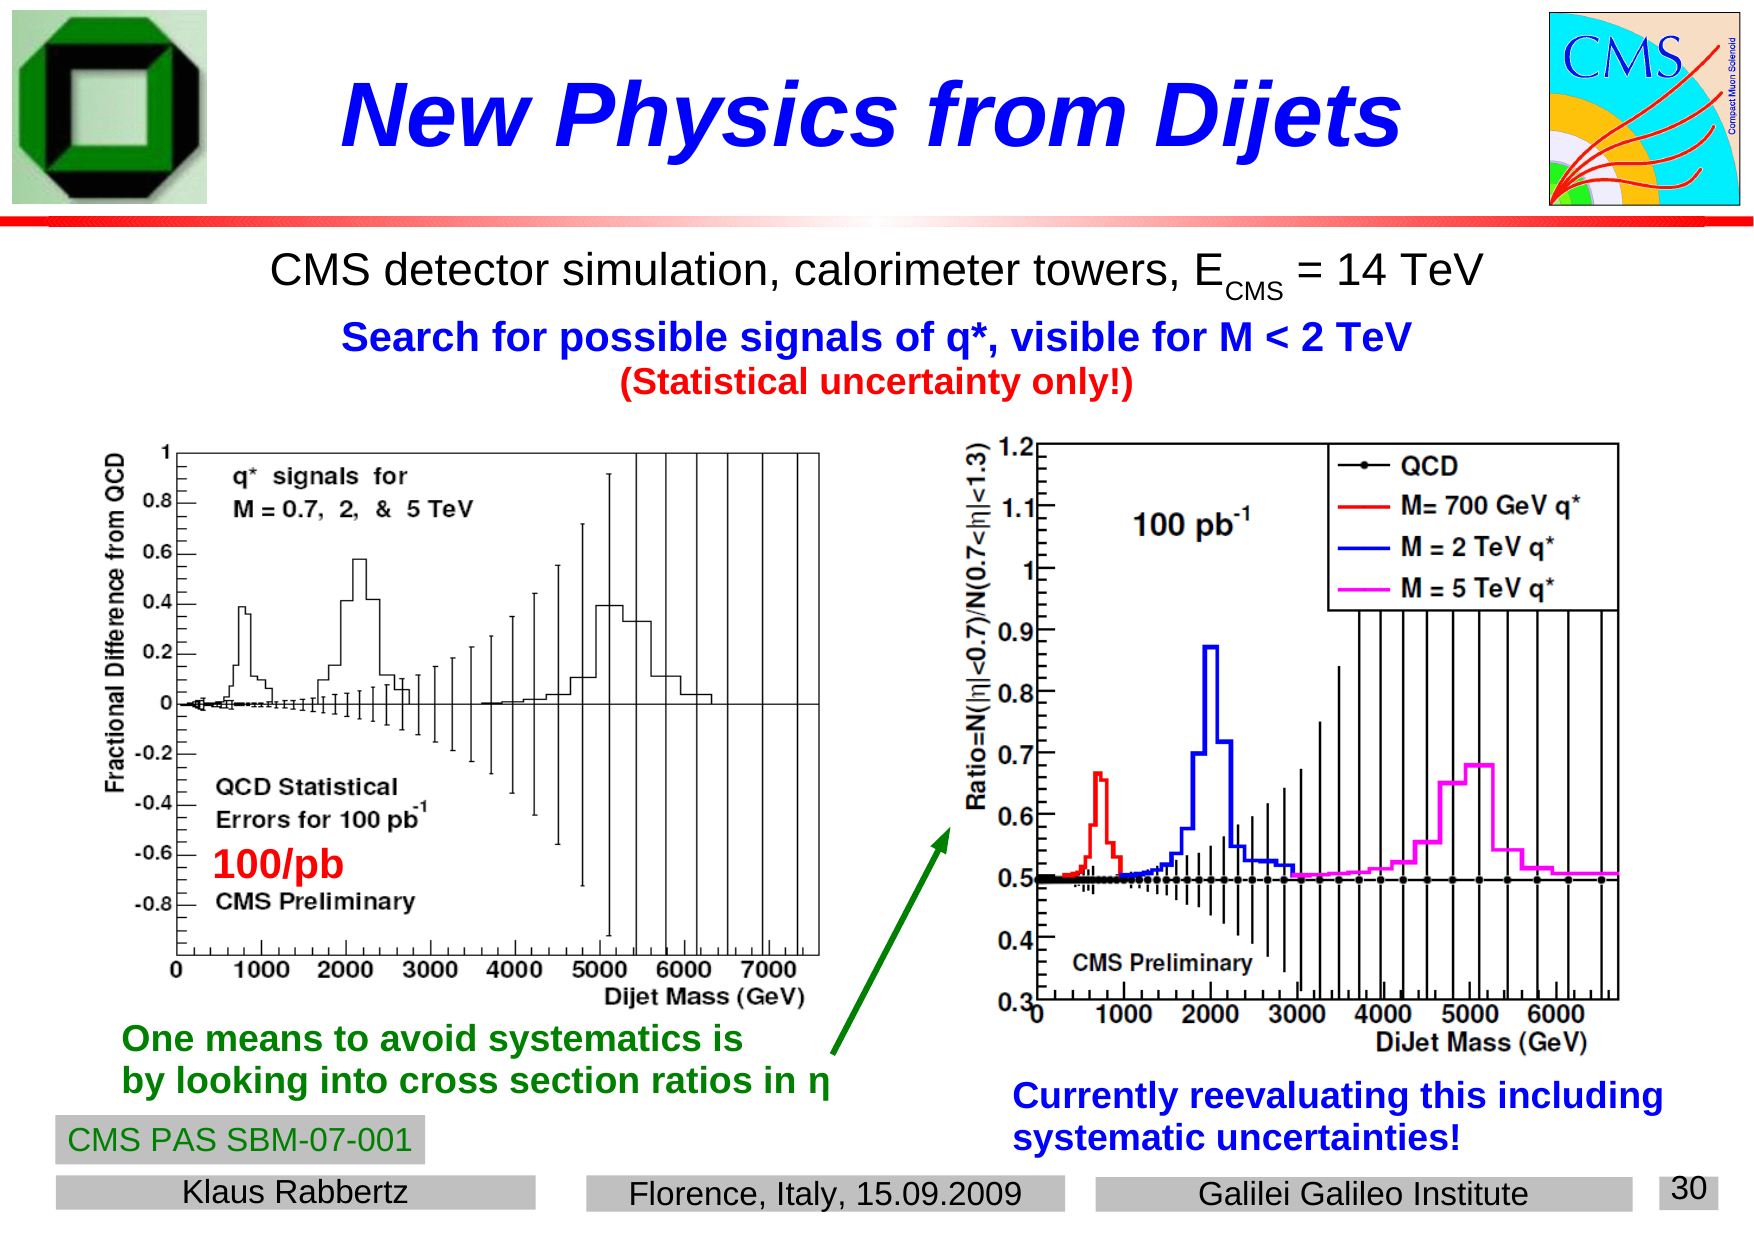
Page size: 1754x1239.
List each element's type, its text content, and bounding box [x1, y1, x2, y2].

picture [12, 10, 207, 204]
text_box 100/pb [200, 834, 357, 894]
picture [953, 432, 1629, 1061]
text_box One means to avoid systematics is by looking into cross section ratios in η [109, 1011, 843, 1110]
picture [1548, 11, 1741, 206]
text_box CMS detector simulation, calorimeter towers, ECMS = 14 TeV [257, 238, 1496, 313]
title New Physics from Dijets [220, 16, 1525, 213]
text_box CMS PAS SBM-07-001 [55, 1115, 426, 1165]
text_box Search for possible signals of q*, visible for M < 2 TeV (Statistical uncertainty only!) [329, 313, 1425, 411]
picture [85, 432, 840, 1023]
text_box Currently reevaluating this including systematic uncertainties! [1000, 1068, 1676, 1168]
